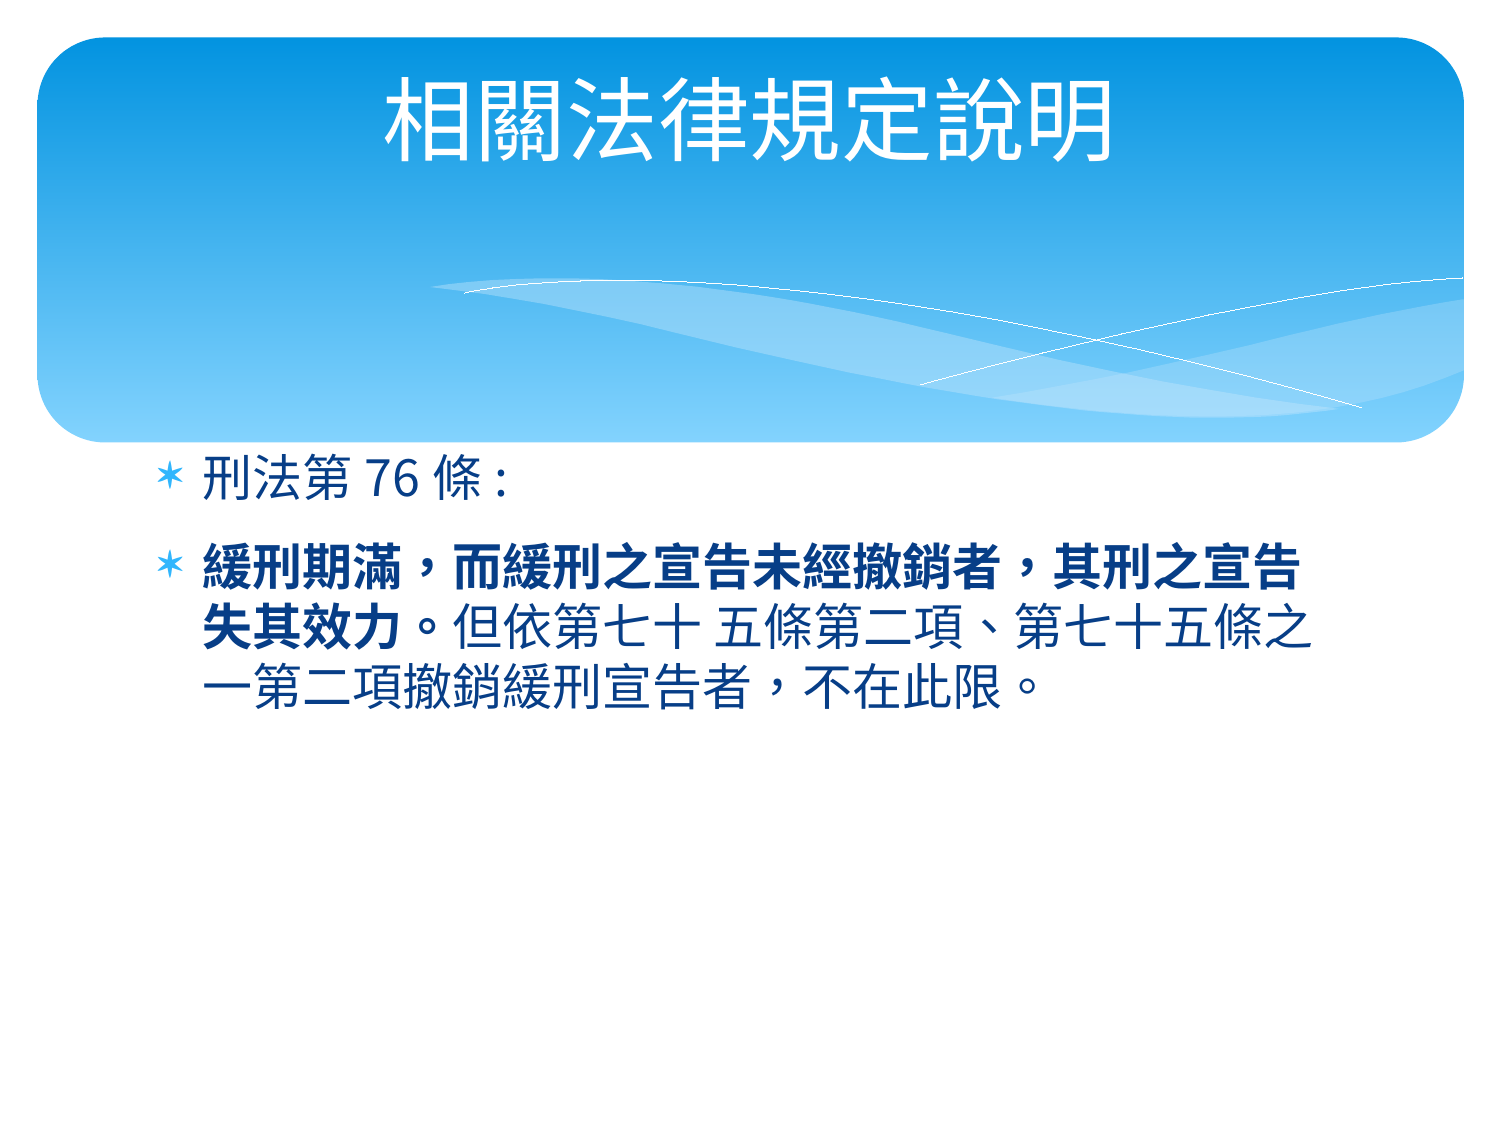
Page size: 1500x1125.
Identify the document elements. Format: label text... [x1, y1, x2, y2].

title 相關法律規定說明 [75, 55, 1425, 261]
list 刑法第76條: 緩刑期滿，而緩刑之宣告未經撤銷者，其刑之宣告失其效力。但依第七十 五條第二項、第七十五條之一第二項撤銷緩刑宣告者，不在此限。 [143, 438, 1359, 1005]
